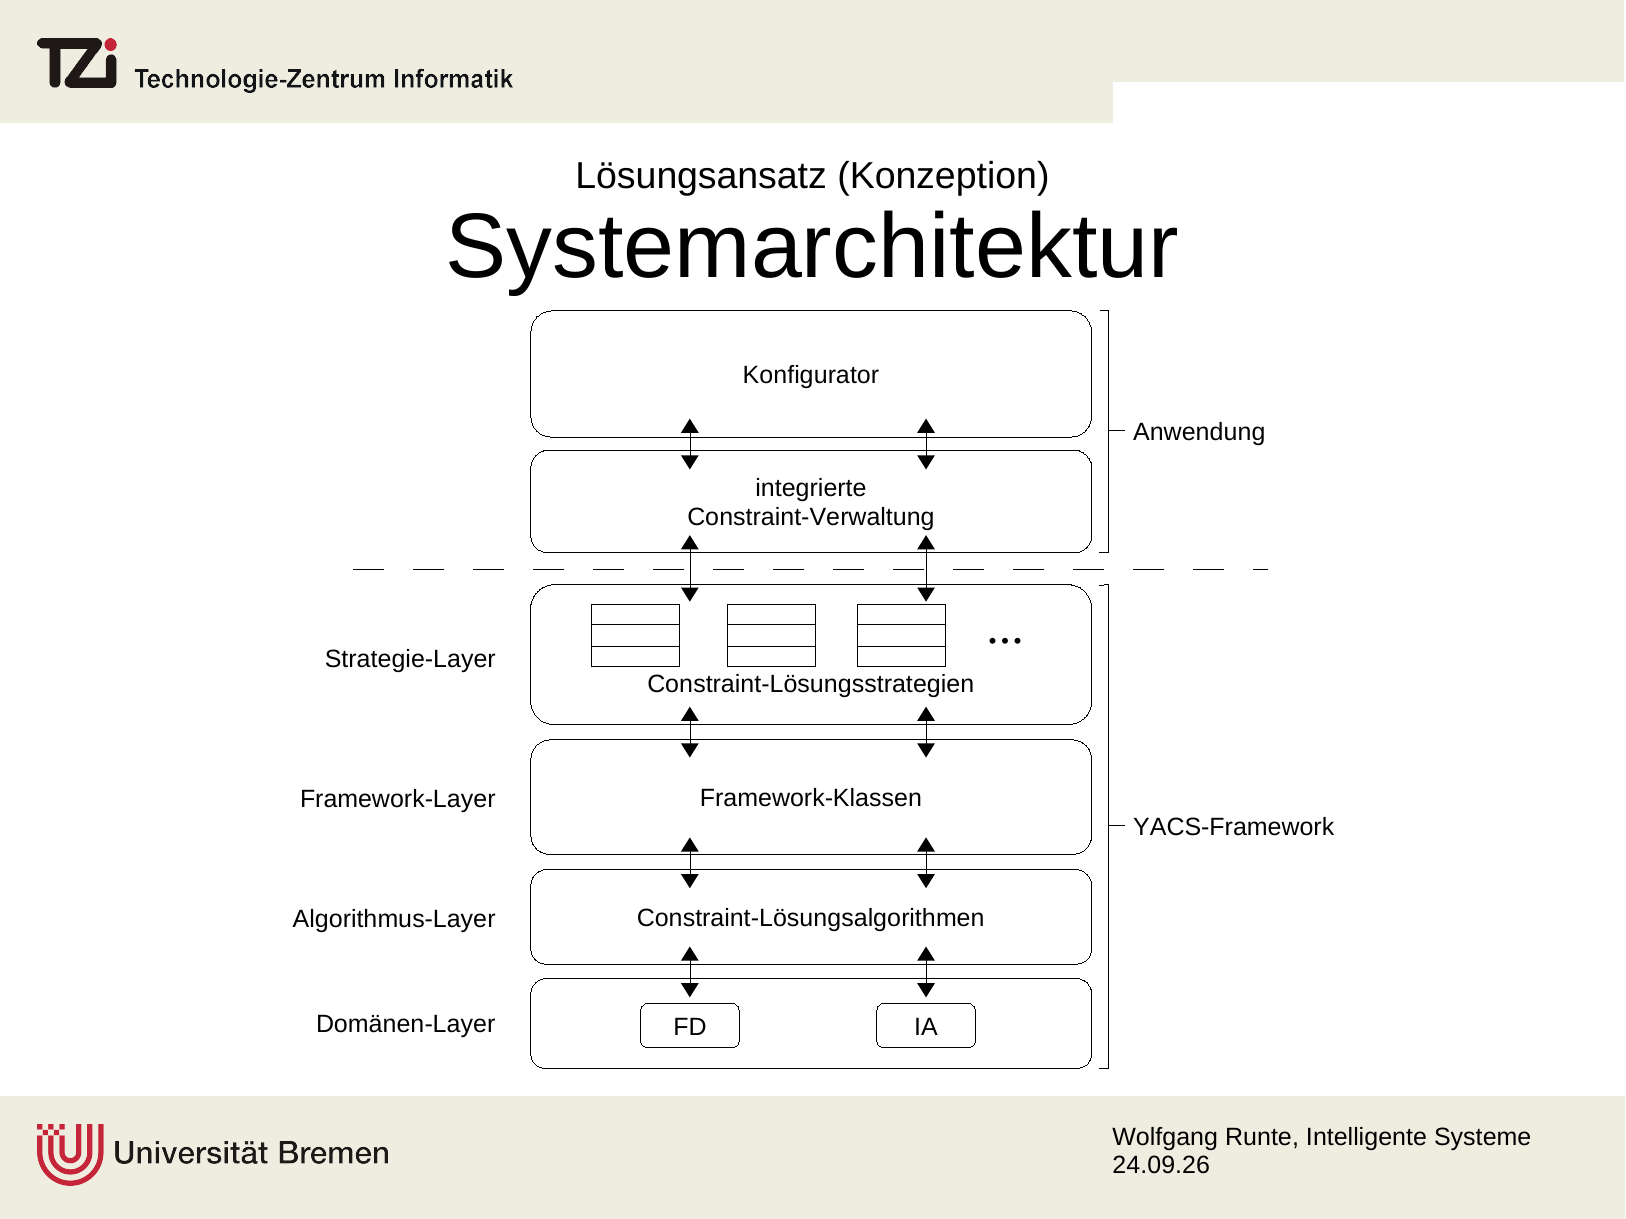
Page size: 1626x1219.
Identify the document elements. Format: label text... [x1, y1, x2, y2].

text_box Constraint-Lösungsstrategien [530, 584, 1092, 725]
text_box Strategie-Layer [324, 642, 496, 671]
title Lösungsansatz (Konzeption) Systemarchitektur [112, 155, 1513, 401]
text_box Framework-Layer [300, 782, 496, 811]
text_box Anwendung [1133, 415, 1266, 444]
text_box Konfigurator [530, 310, 1092, 438]
text_box FD [640, 1003, 740, 1048]
text_box Algorithmus-Layer [292, 902, 496, 931]
text_box Domänen-Layer [316, 1007, 496, 1036]
text_box Constraint-Lösungsalgorithmen [530, 869, 1092, 965]
text_box YACS-Framework [1133, 811, 1335, 840]
text_box IA [876, 1003, 976, 1048]
text_box ... [986, 596, 1024, 653]
text_box integrierte Constraint-Verwaltung [530, 450, 1092, 553]
text_box Framework-Klassen [530, 739, 1092, 855]
picture [37, 38, 513, 93]
picture [37, 1124, 388, 1186]
